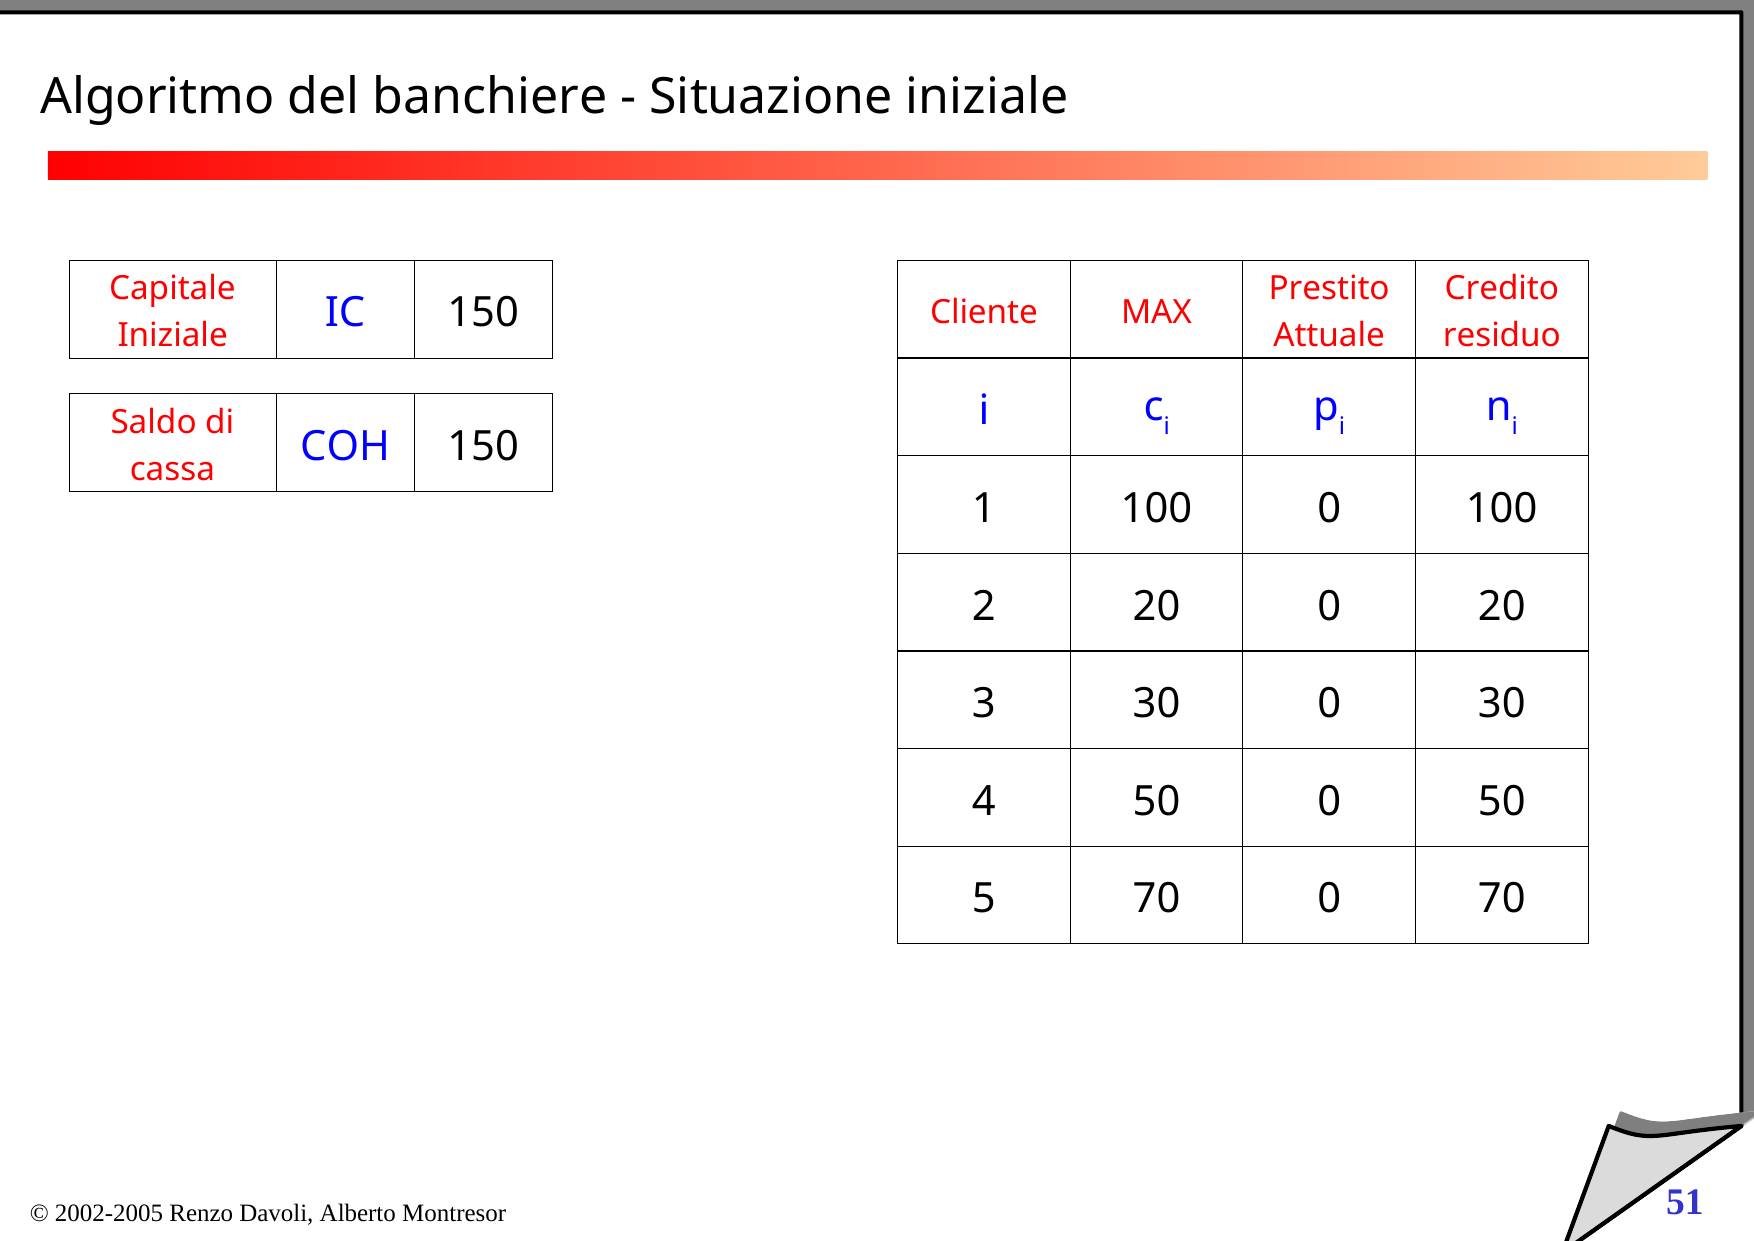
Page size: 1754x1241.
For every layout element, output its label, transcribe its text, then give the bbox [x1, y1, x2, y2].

text_box 50 [1070, 748, 1242, 846]
text_box pi [1242, 357, 1415, 455]
text_box 70 [1070, 846, 1242, 944]
text_box ni [1415, 357, 1589, 455]
text_box 1 [897, 455, 1070, 553]
text_box Cliente [897, 260, 1070, 357]
text_box 30 [1415, 650, 1589, 748]
text_box 20 [1415, 553, 1589, 650]
text_box 0 [1242, 455, 1415, 553]
text_box 5 [897, 846, 1070, 944]
text_box i [897, 357, 1070, 455]
text_box IC [276, 260, 414, 359]
text_box 4 [897, 748, 1070, 846]
text_box 3 [897, 650, 1070, 748]
text_box Saldo di cassa [69, 393, 276, 492]
text_box COH [276, 393, 414, 492]
text_box Capitale Iniziale [69, 260, 276, 359]
text_box 150 [414, 393, 553, 492]
text_box ci [1070, 357, 1242, 455]
text_box MAX [1070, 260, 1242, 357]
text_box 0 [1242, 650, 1415, 748]
title Algoritmo del banchiere - Situazione iniziale [40, 49, 1714, 144]
text_box 0 [1242, 553, 1415, 650]
text_box 0 [1242, 748, 1415, 846]
text_box 70 [1415, 846, 1589, 944]
text_box 0 [1242, 846, 1415, 944]
text_box Credito residuo [1415, 260, 1589, 357]
text_box 100 [1415, 455, 1589, 553]
text_box 30 [1070, 650, 1242, 748]
text_box 2 [897, 553, 1070, 650]
text_box Prestito Attuale [1242, 260, 1415, 357]
text_box 100 [1070, 455, 1242, 553]
text_box q [750, 152, 754, 179]
text_box 50 [1415, 748, 1589, 846]
text_box 150 [414, 260, 553, 359]
text_box 20 [1070, 553, 1242, 650]
